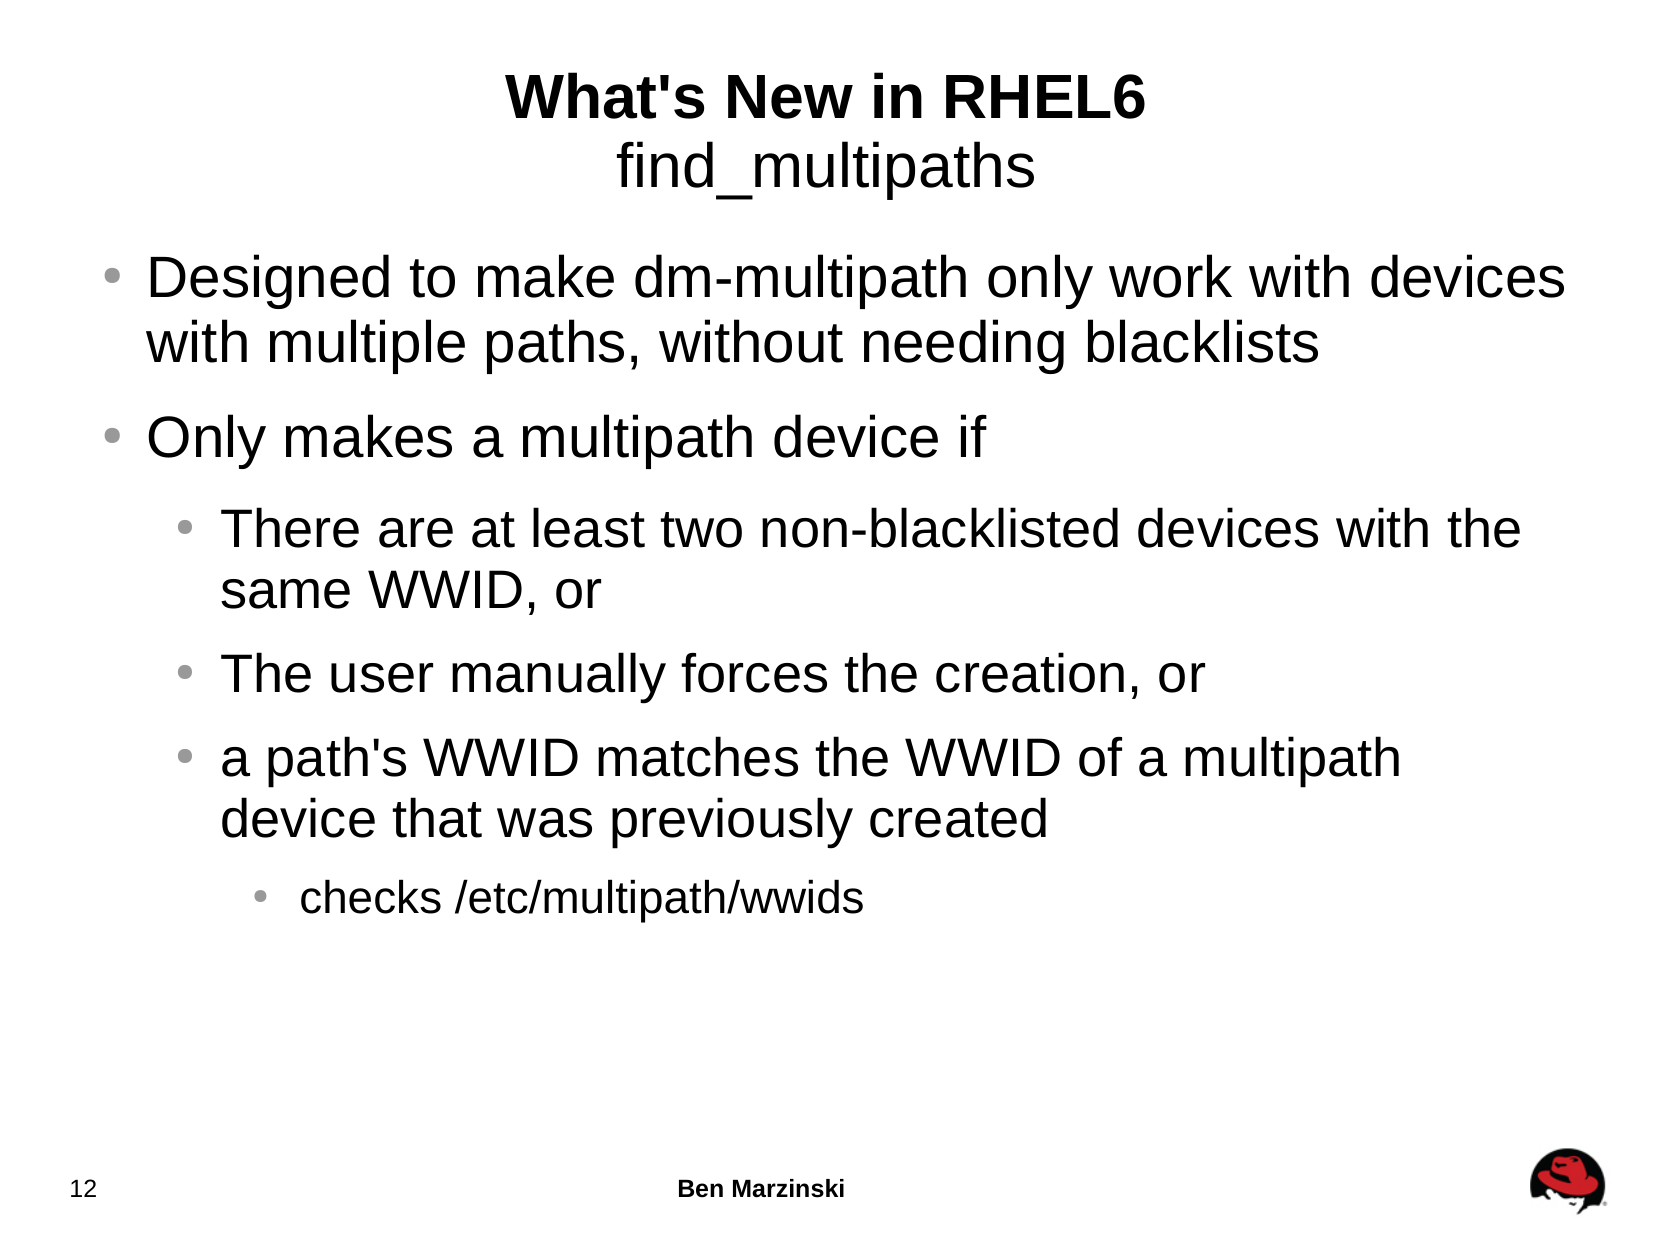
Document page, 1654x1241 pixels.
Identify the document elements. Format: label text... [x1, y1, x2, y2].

picture [1529, 1146, 1613, 1224]
list Designed to make dm-multipath only work with devices with multiple paths, without needing blacklists Only makes a multipath device if There are at least two non-blacklisted devices with the same WWID, or The user manually forces the creation, or a path's WWID matches the WWID of a multipath device that was previously created checks /etc/multipath/wwids [86, 244, 1576, 1024]
title What's New in RHEL6 find_multipaths [82, 44, 1571, 218]
